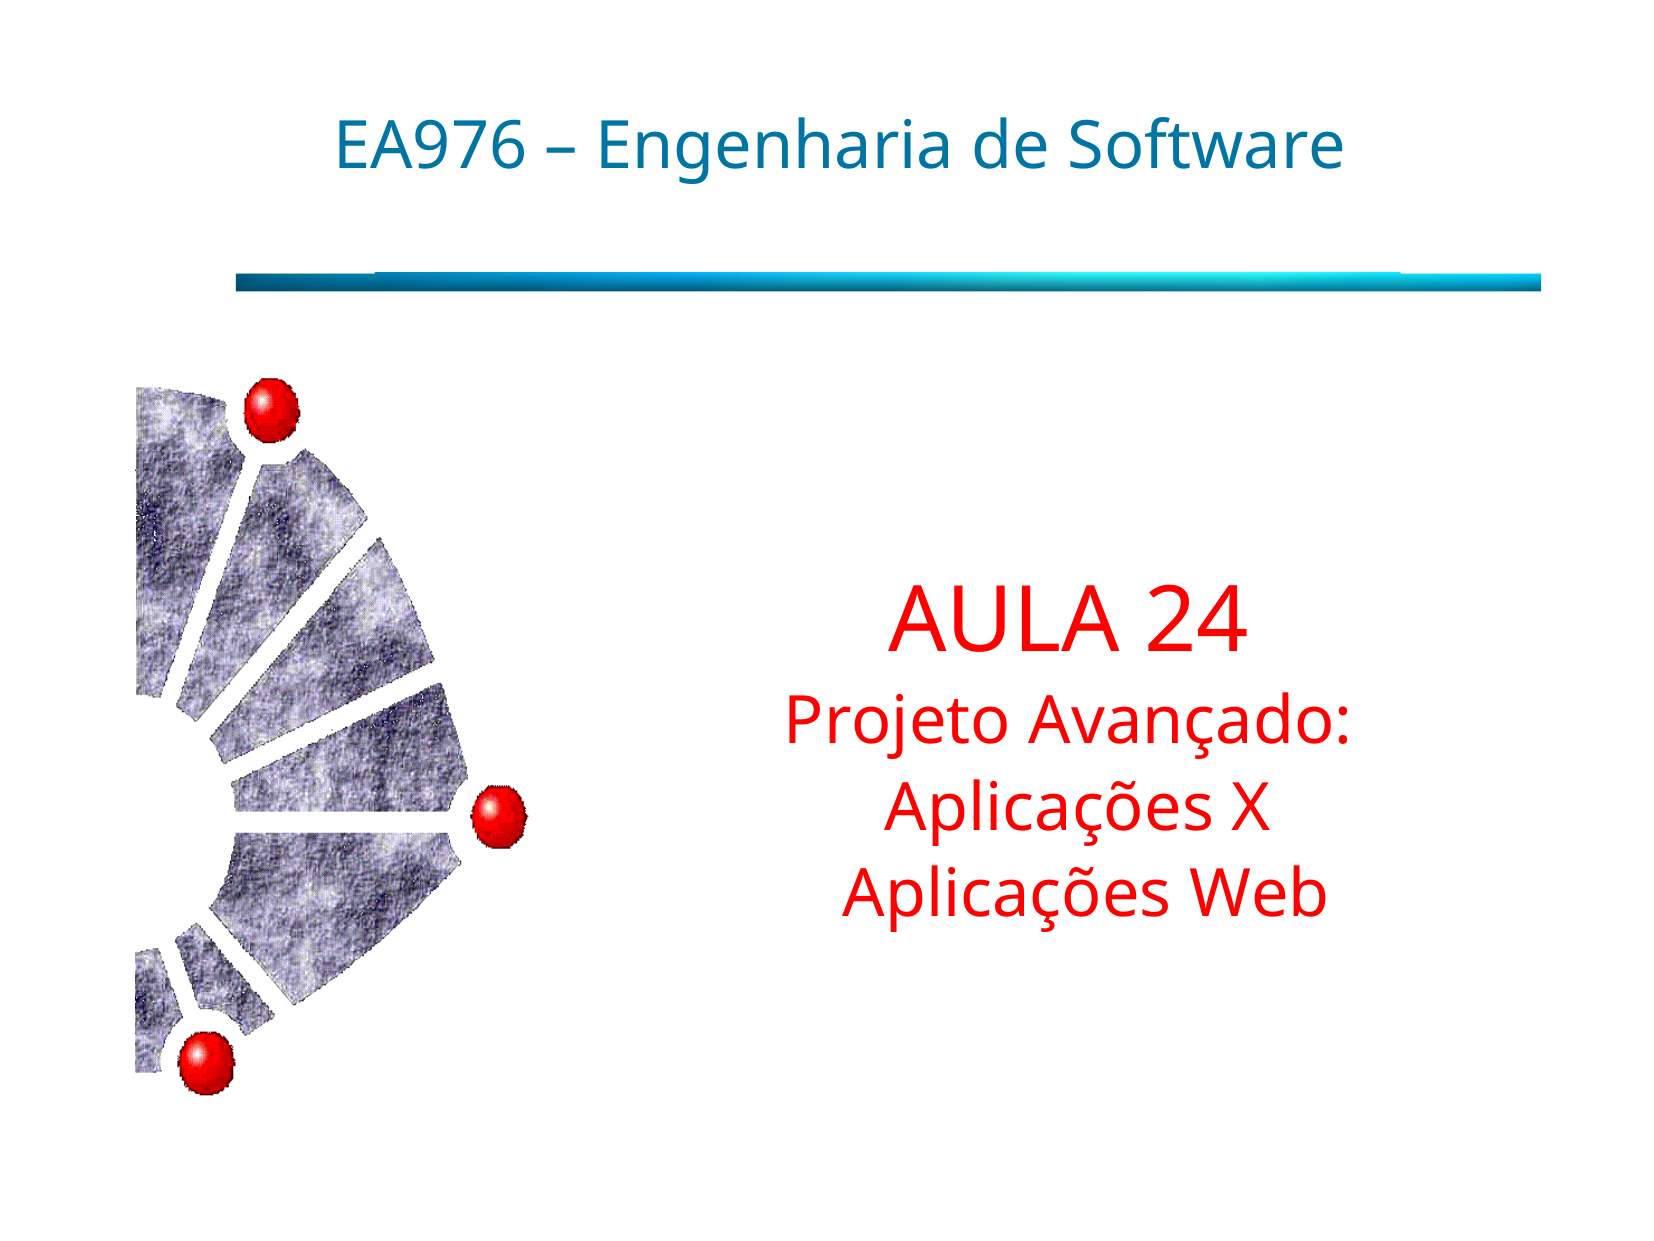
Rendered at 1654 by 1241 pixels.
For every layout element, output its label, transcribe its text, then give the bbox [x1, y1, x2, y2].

subtitle AULA 24 Projeto Avançado: Aplicações X Aplicações Web [561, 308, 1541, 1182]
title EA976 – Engenharia de Software [61, 35, 1620, 250]
chart [135, 324, 562, 1112]
picture [125, 272, 1654, 295]
